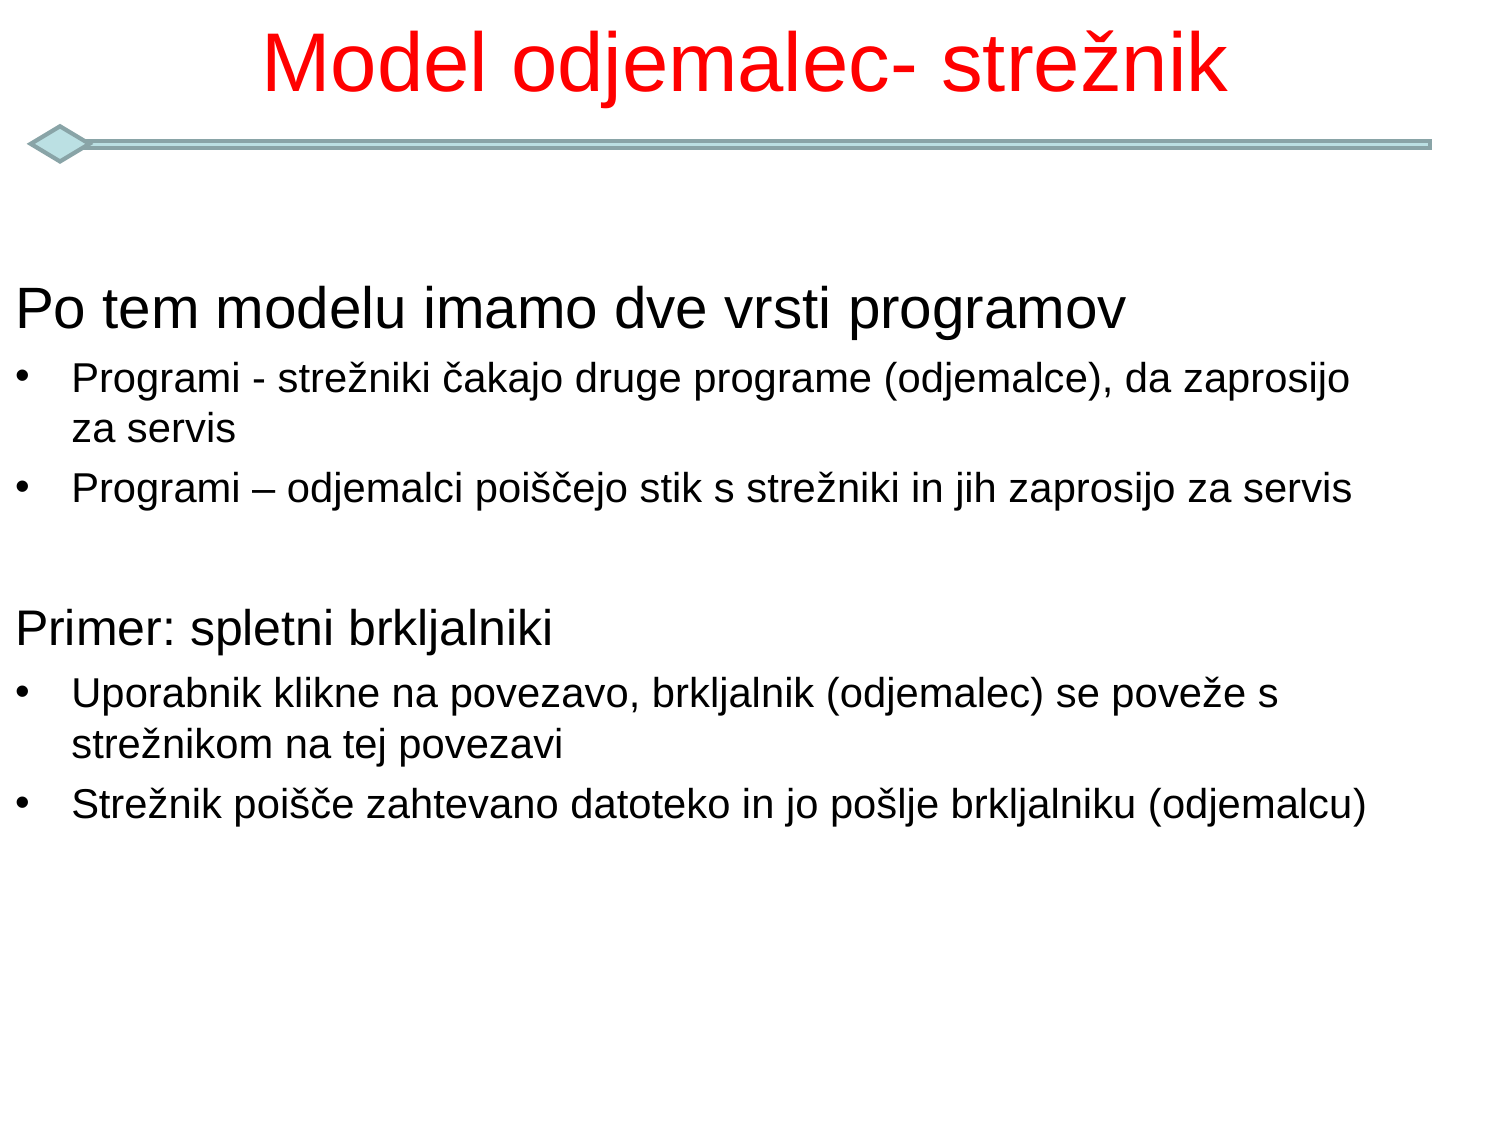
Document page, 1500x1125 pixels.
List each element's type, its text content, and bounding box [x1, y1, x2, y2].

title Model odjemalec- strežnik [70, 0, 1421, 118]
list Po tem modelu imamo dve vrsti programov Programi - strežniki čakajo druge programe (odjemalce), da zaprosijo za servis Programi – odjemalci poiščejo stik s strežniki in jih zaprosijo za servis Primer: spletni brkljalniki Uporabnik klikne na povezavo, brkljalnik (odjemalec) se poveže s strežnikom na tej povezavi Strežnik poišče zahtevano datoteko in jo pošlje brkljalniku (odjemalcu) [0, 262, 1418, 1090]
